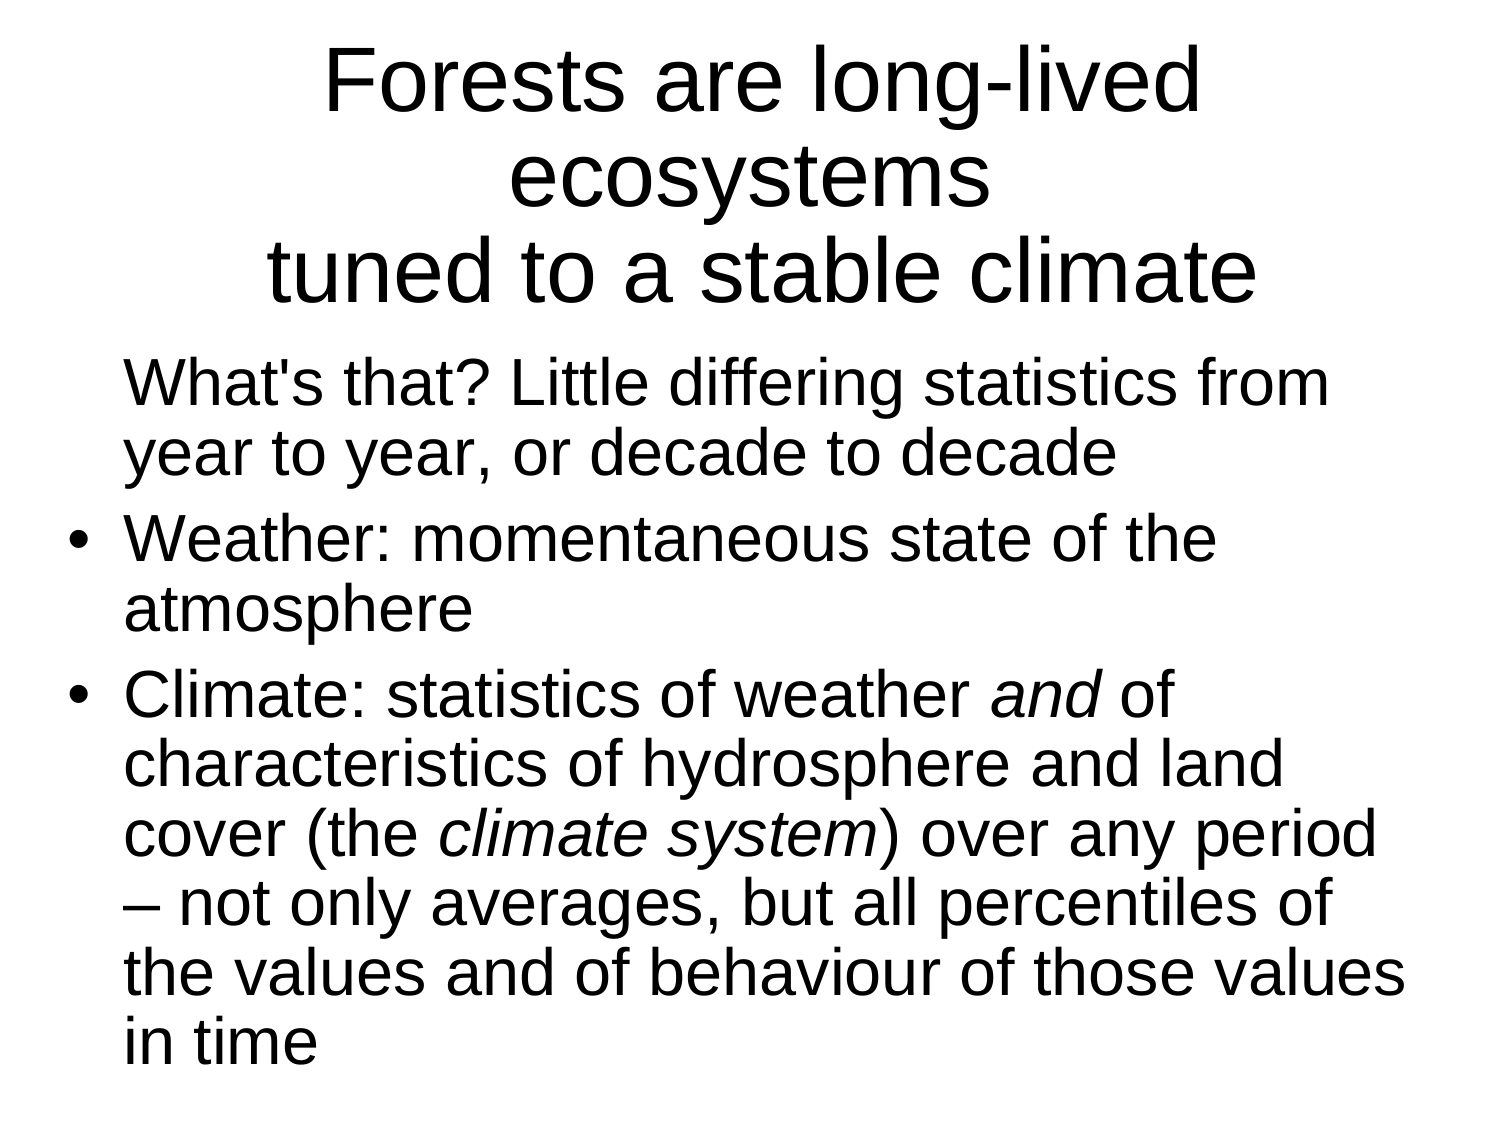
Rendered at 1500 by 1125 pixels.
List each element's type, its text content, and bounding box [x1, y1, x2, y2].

title Forests are long-lived ecosystems tuned to a stable climate [88, 31, 1439, 325]
list What's that? Little differing statistics from year to year, or decade to decade Weather: momentaneous state of the atmosphere Climate: statistics of weather and of characteristics of hydrosphere and land cover (the climate system) over any period – not only averages, but all percentiles of the values and of behaviour of those values in time [67, 350, 1418, 1093]
